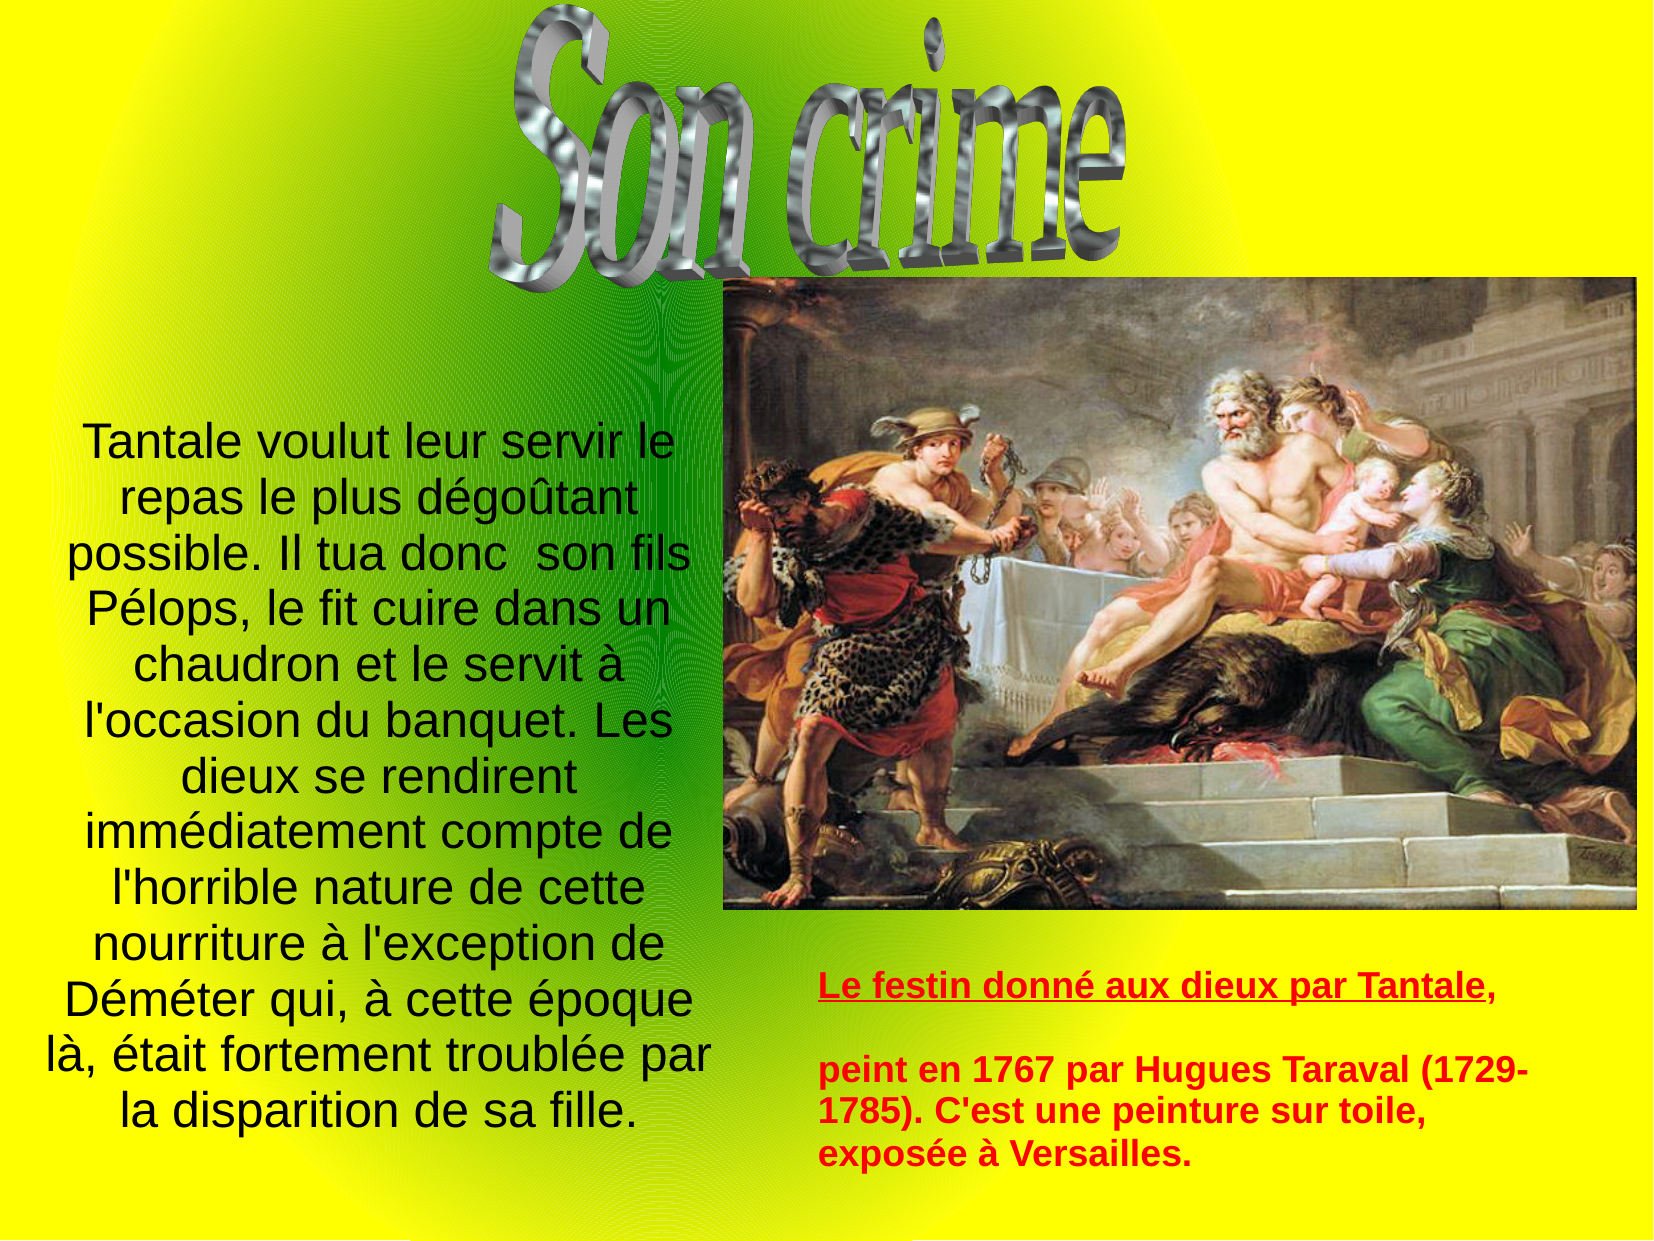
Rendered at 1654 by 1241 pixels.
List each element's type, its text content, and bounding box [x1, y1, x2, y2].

list Tantale voulut leur servir le repas le plus dégoûtant possible. Il tua donc son fils Pélops, le fit cuire dans un chaudron et le servit à l'occasion du banquet. Les dieux se rendirent immédiatement compte de l'horrible nature de cette nourriture à l'exception de Déméter qui, à cette époque là, était fortement troublée par la disparition de sa fille. [35, 413, 724, 1241]
picture [723, 277, 1637, 910]
text_box Le festin donné aux dieux par Tantale, peint en 1767 par Hugues Taraval (1729-1785). C'est une peinture sur toile, exposée à Versailles. [803, 956, 1583, 1241]
